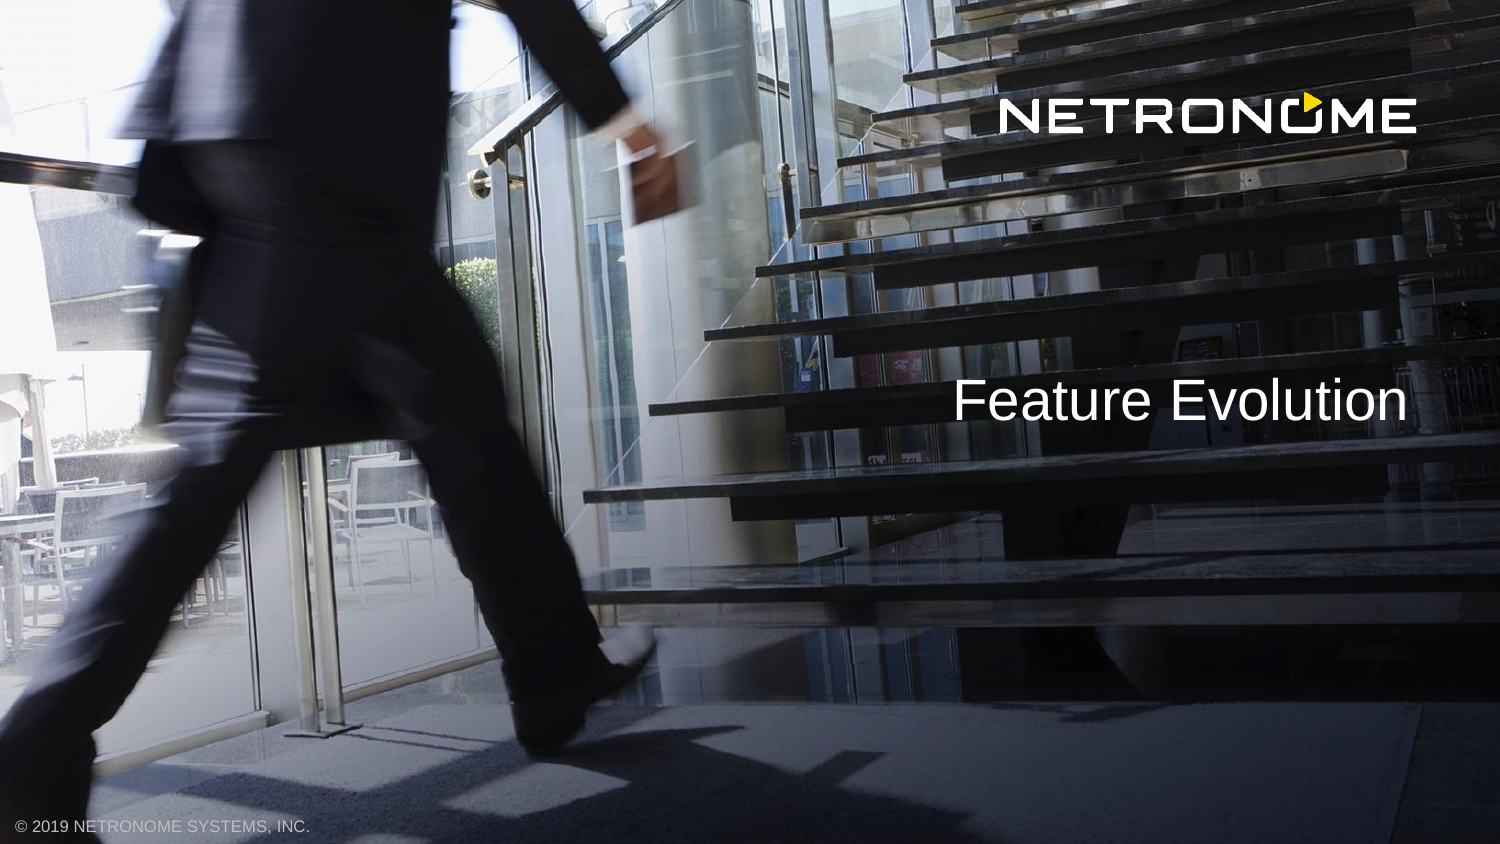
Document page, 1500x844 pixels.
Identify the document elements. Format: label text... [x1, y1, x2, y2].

picture [0, 0, 1500, 842]
title Feature Evolution [474, 347, 1425, 533]
